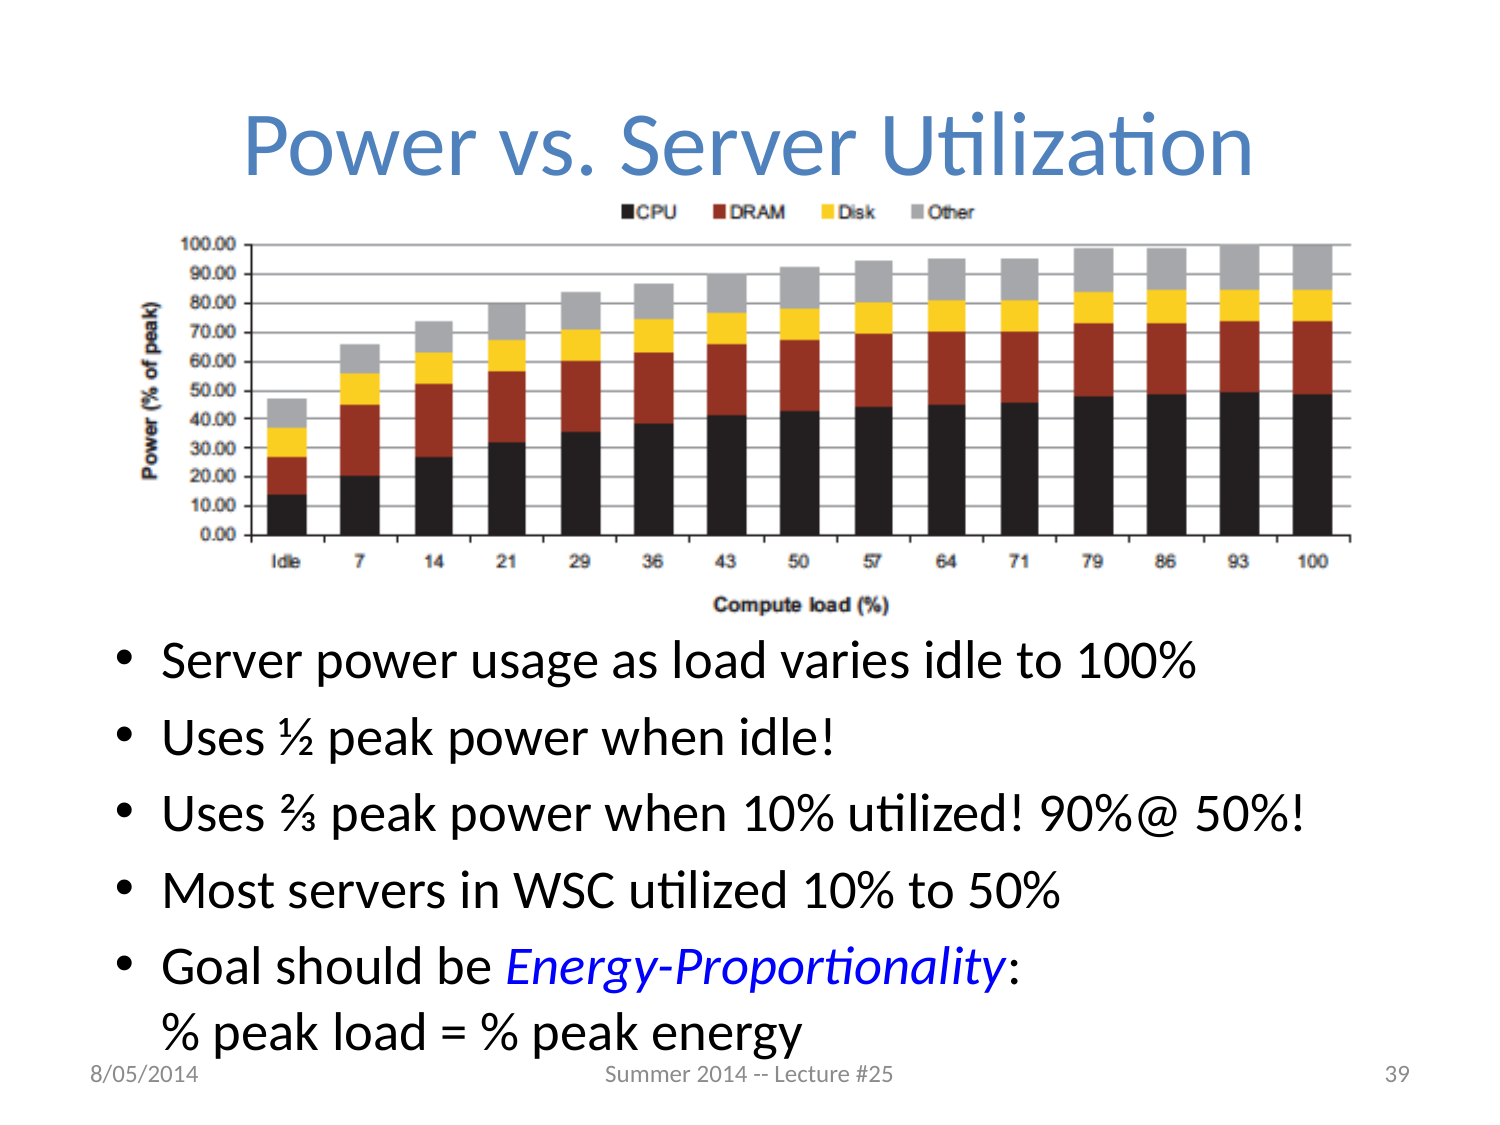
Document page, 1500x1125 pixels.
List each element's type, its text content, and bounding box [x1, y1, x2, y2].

list Server power usage as load varies idle to 100% Uses ½ peak power when idle! Uses ⅔ peak power when 10% utilized! 90%@ 50%! Most servers in WSC utilized 10% to 50% Goal should be Energy-Proportionality: % peak load = % peak energy [99, 616, 1500, 1073]
title Power vs. Server Utilization [75, 45, 1425, 233]
slide_number 8/05/2014 [75, 1042, 425, 1103]
slide_number <number> [1074, 1042, 1425, 1103]
picture [128, 233, 1360, 616]
footer Summer 2014 -- Lecture #25 [512, 1042, 988, 1103]
